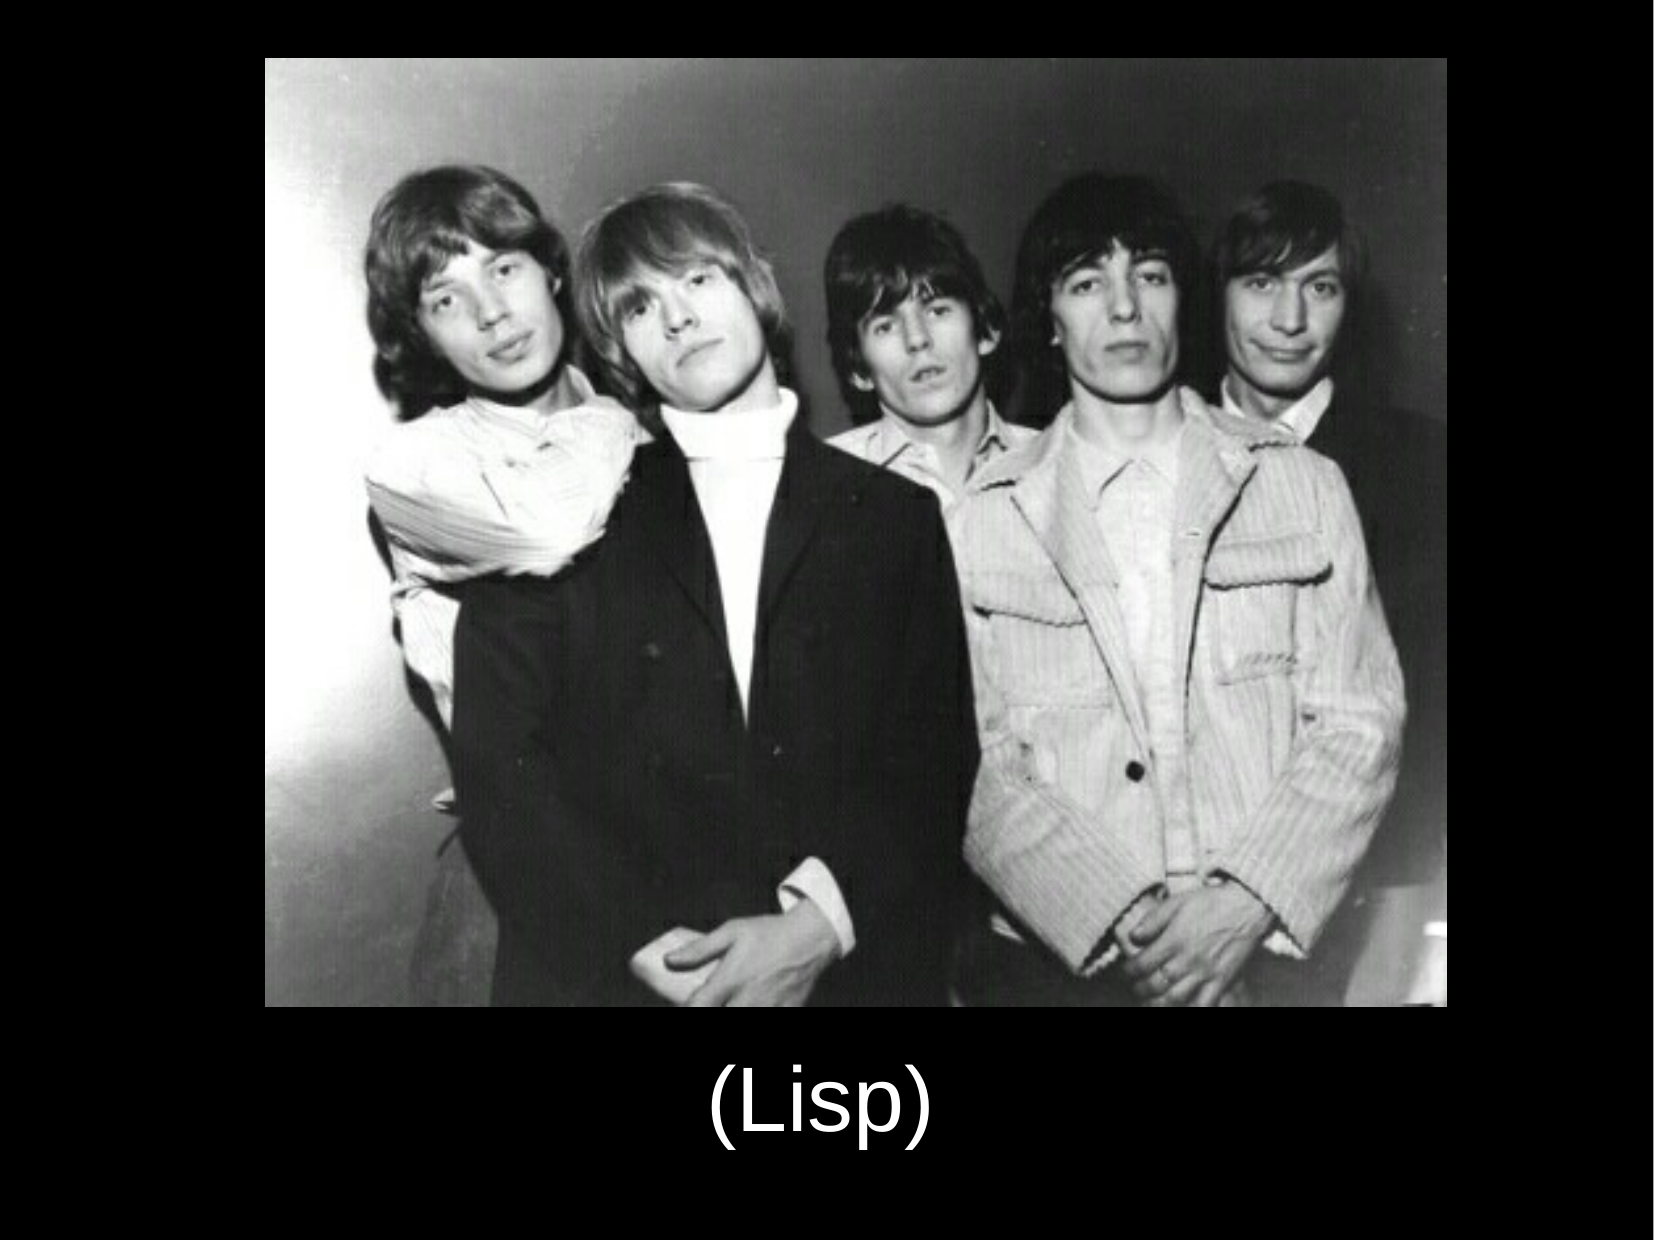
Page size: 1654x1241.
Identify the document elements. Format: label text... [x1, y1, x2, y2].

picture [265, 58, 1447, 1007]
title (Lisp) [76, 1003, 1565, 1197]
